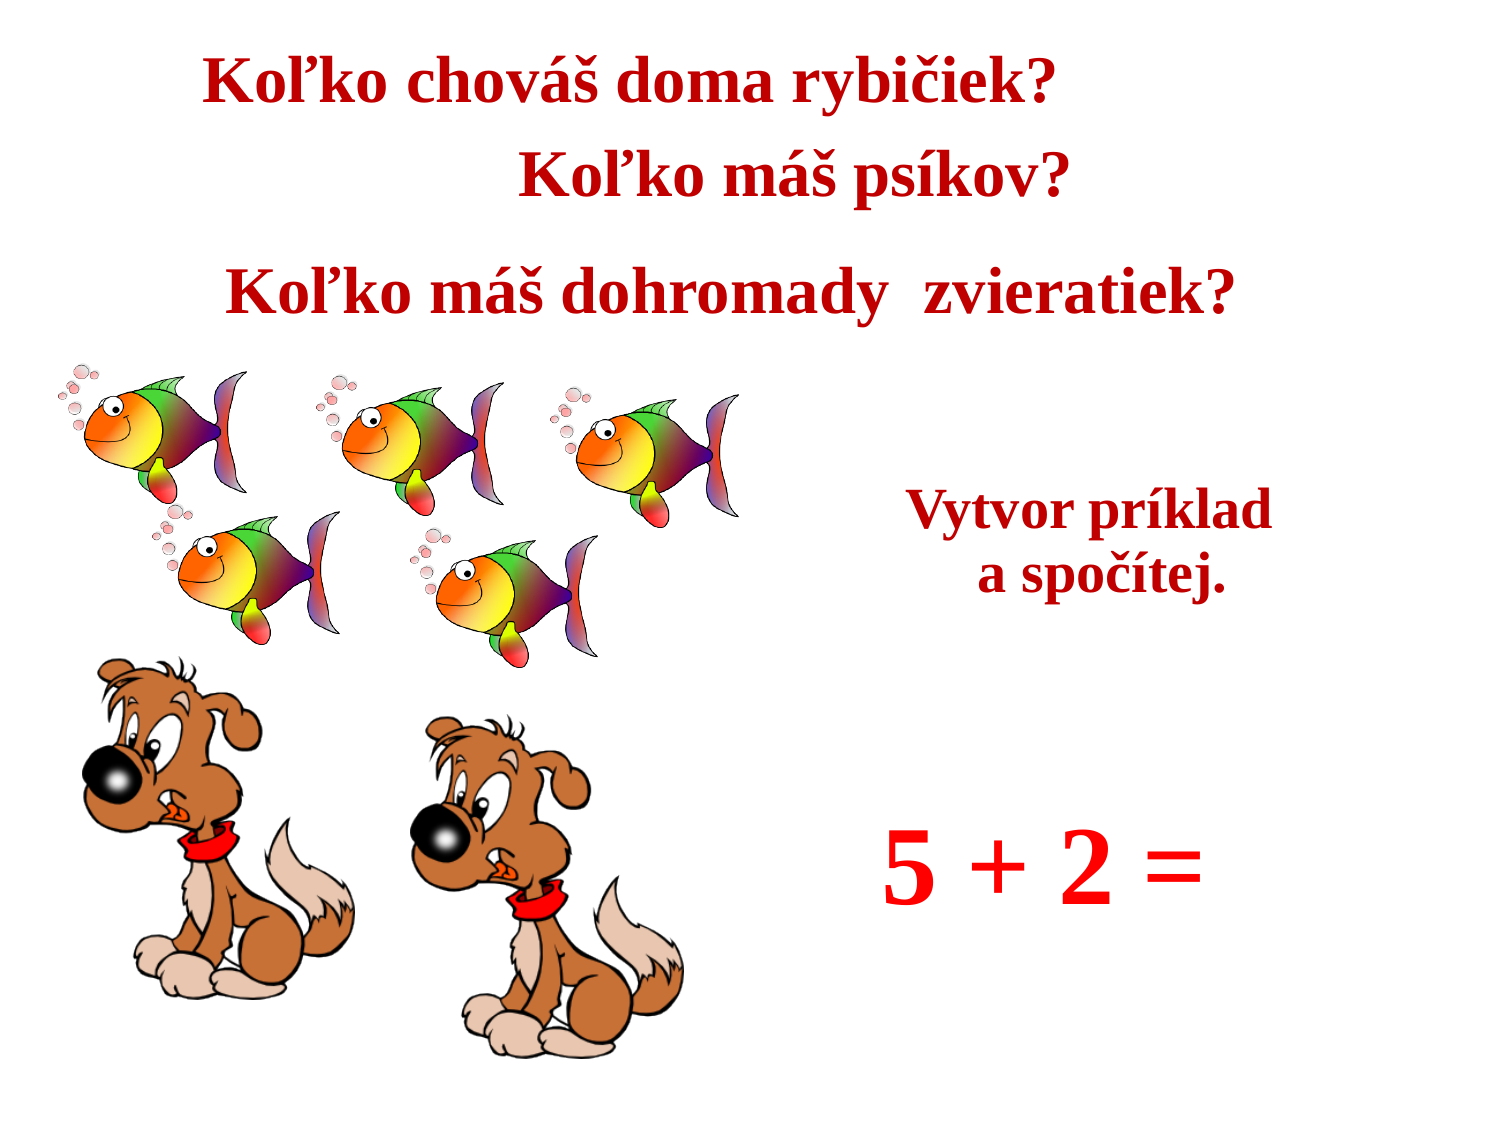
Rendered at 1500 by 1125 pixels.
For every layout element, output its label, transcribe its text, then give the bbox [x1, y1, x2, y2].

picture [82, 656, 355, 1000]
picture [58, 363, 504, 645]
text_box Koľko máš dohromady zvieratiek? [210, 246, 1454, 336]
text_box 5 + 2 = [867, 796, 1254, 937]
picture [410, 714, 684, 1059]
text_box Vytvor príklad a spočítej. [890, 468, 1407, 614]
picture [410, 386, 739, 668]
text_box Koľko máš psíkov? [503, 128, 1336, 219]
text_box Koľko chováš doma rybičiek? [187, 35, 1336, 125]
